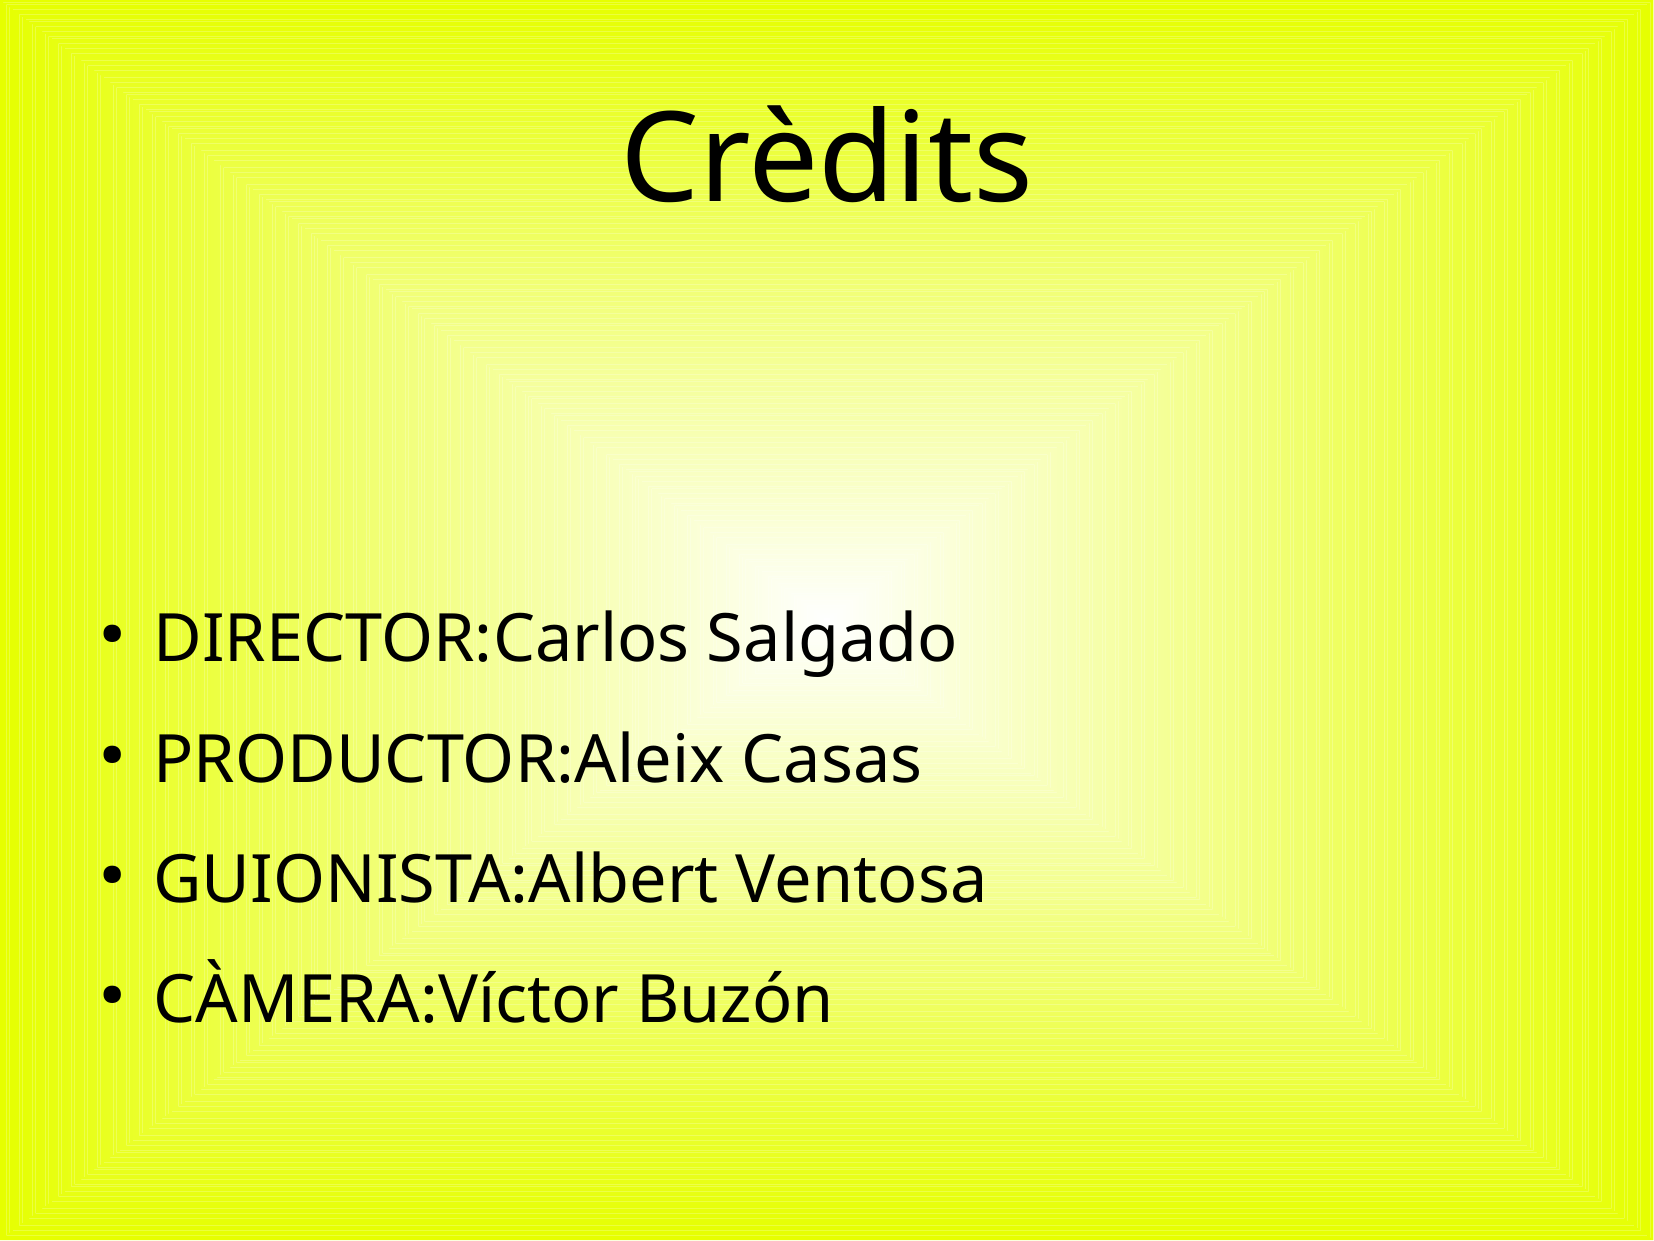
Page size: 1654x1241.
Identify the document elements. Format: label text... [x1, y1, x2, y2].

title Crèdits [82, 49, 1571, 257]
list DIRECTOR:Carlos Salgado PRODUCTOR:Aleix Casas GUIONISTA:Albert Ventosa CÀMERA:Víctor Buzón [82, 590, 1063, 1156]
